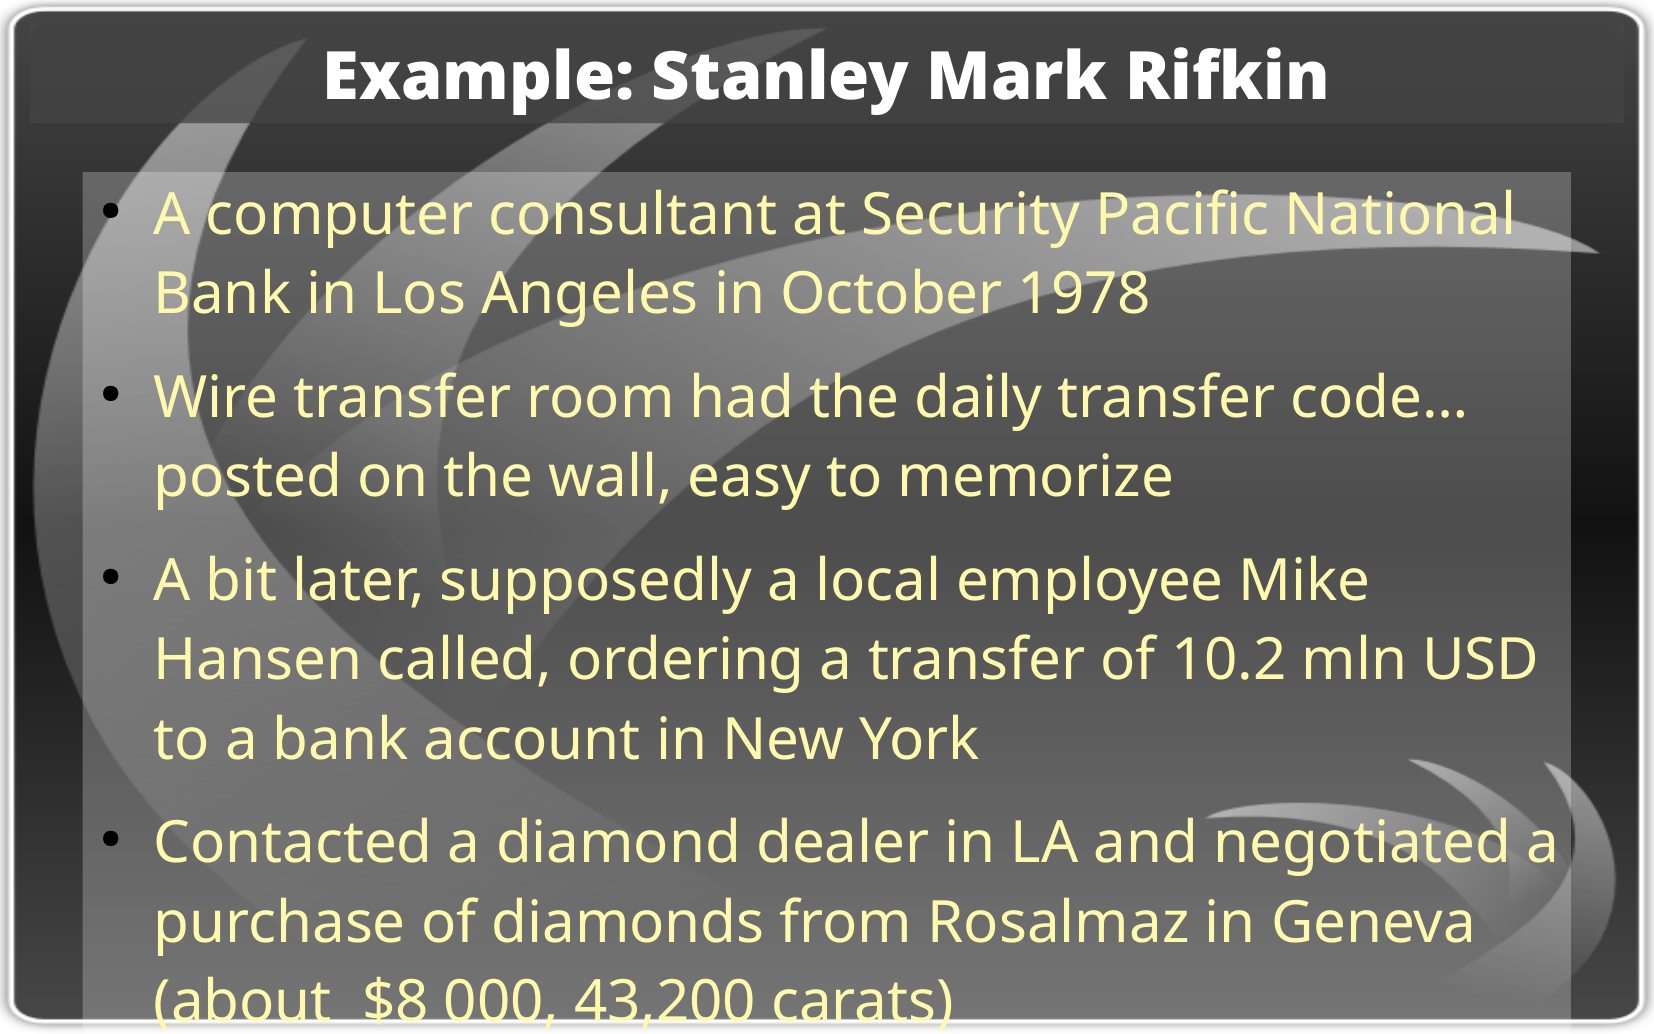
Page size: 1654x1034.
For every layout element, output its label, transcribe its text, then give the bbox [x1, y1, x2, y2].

picture [0, 0, 1654, 1034]
list A computer consultant at Security Pacific National Bank in Los Angeles in October 1978 Wire transfer room had the daily transfer code… posted on the wall, easy to memorize A bit later, supposedly a local employee Mike Hansen called, ordering a transfer of 10.2 mln USD to a bank account in New York Contacted a diamond dealer in LA and negotiated a purchase of diamonds from Rosalmaz in Geneva (about $8 000, 43,200 carats) [82, 172, 1571, 1034]
title Example: Stanley Mark Rifkin [29, 24, 1625, 124]
